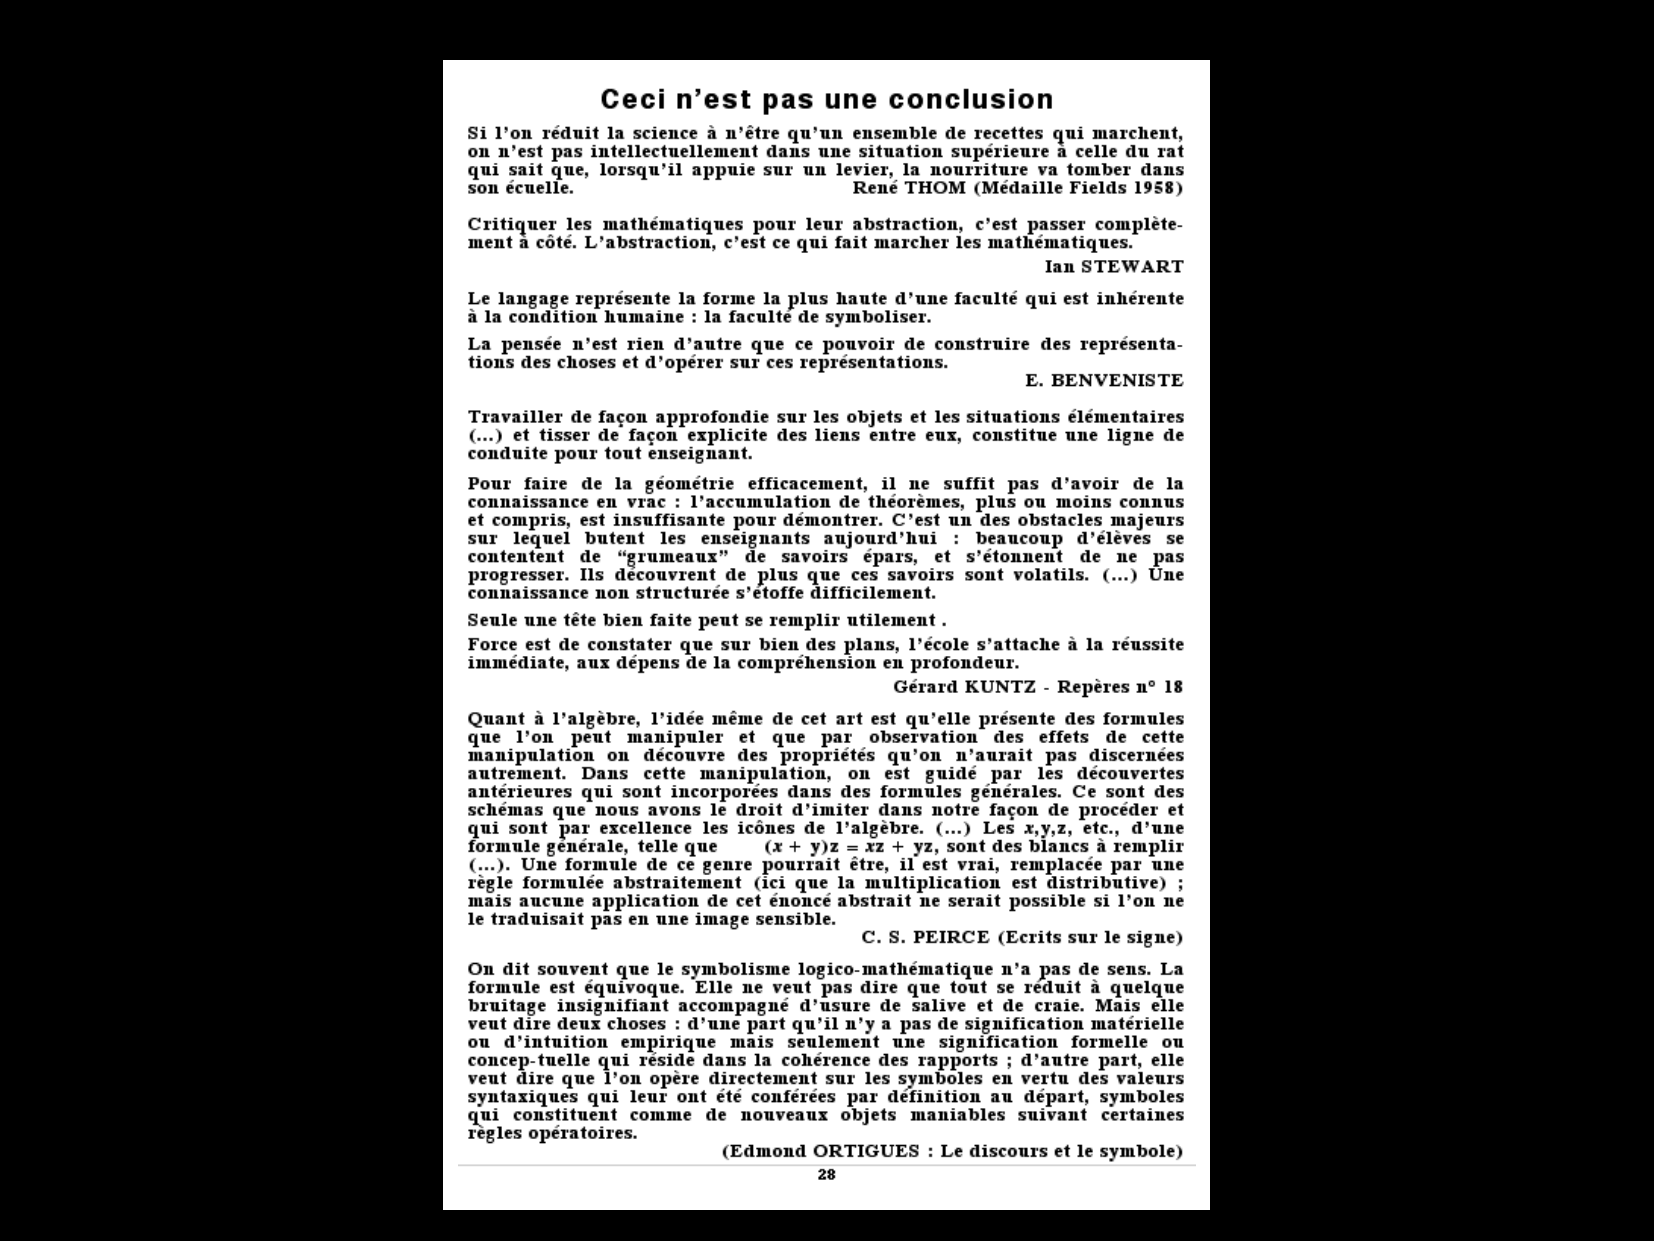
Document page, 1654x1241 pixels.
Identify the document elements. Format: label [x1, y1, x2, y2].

picture [458, 77, 1196, 1186]
text_box [0, 0, 1654, 1241]
